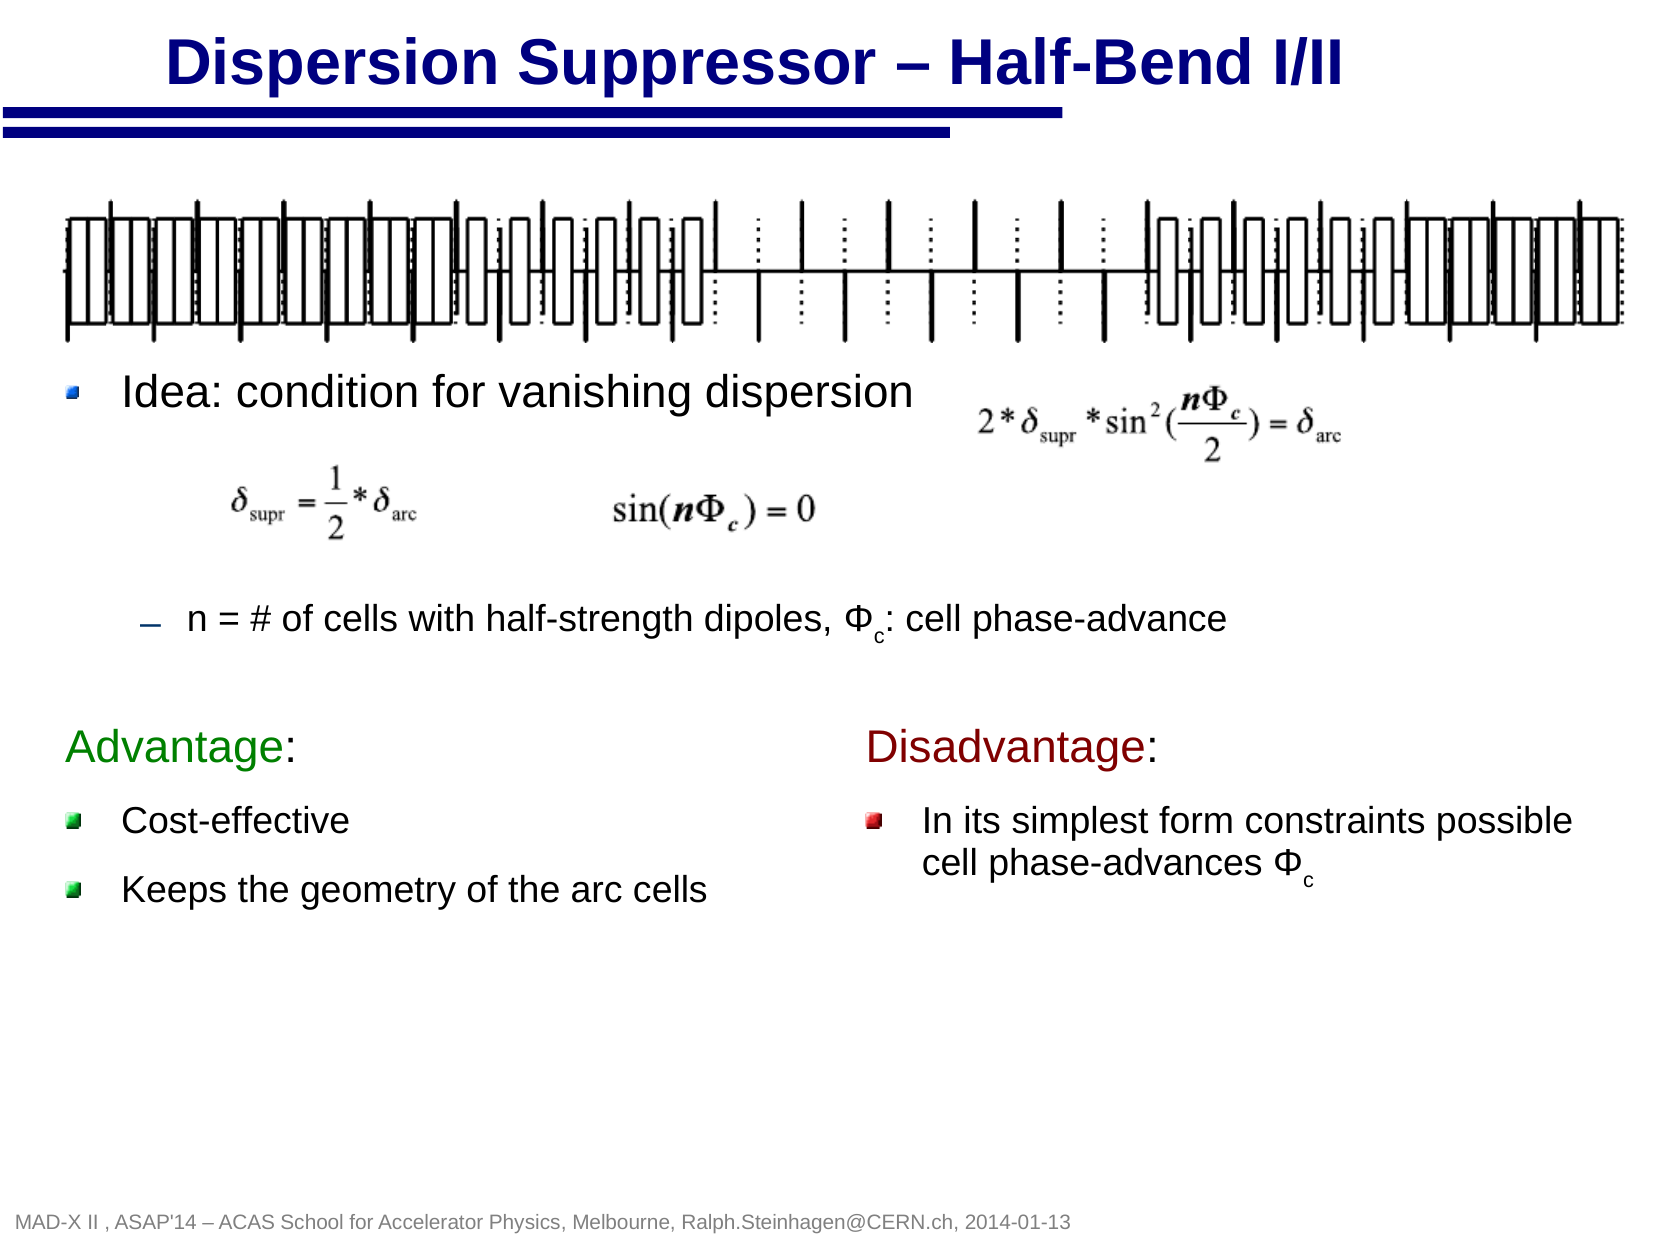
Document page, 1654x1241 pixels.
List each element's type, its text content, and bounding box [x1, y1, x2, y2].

list Idea: condition for vanishing dispersion n = # of cells with half-strength dipoles, Φc: cell phase-advance [65, 366, 1628, 662]
picture [956, 377, 1366, 488]
picture [35, 183, 1640, 359]
picture [177, 454, 517, 567]
list Disadvantage: In its simplest form constraints possible cell phase-advances Φc [865, 721, 1628, 1204]
list Advantage: Cost-effective Keeps the geometry of the arc cells [65, 721, 828, 1204]
picture [602, 459, 850, 567]
title Dispersion Suppressor – Half-Bend I/II [165, 0, 1382, 124]
